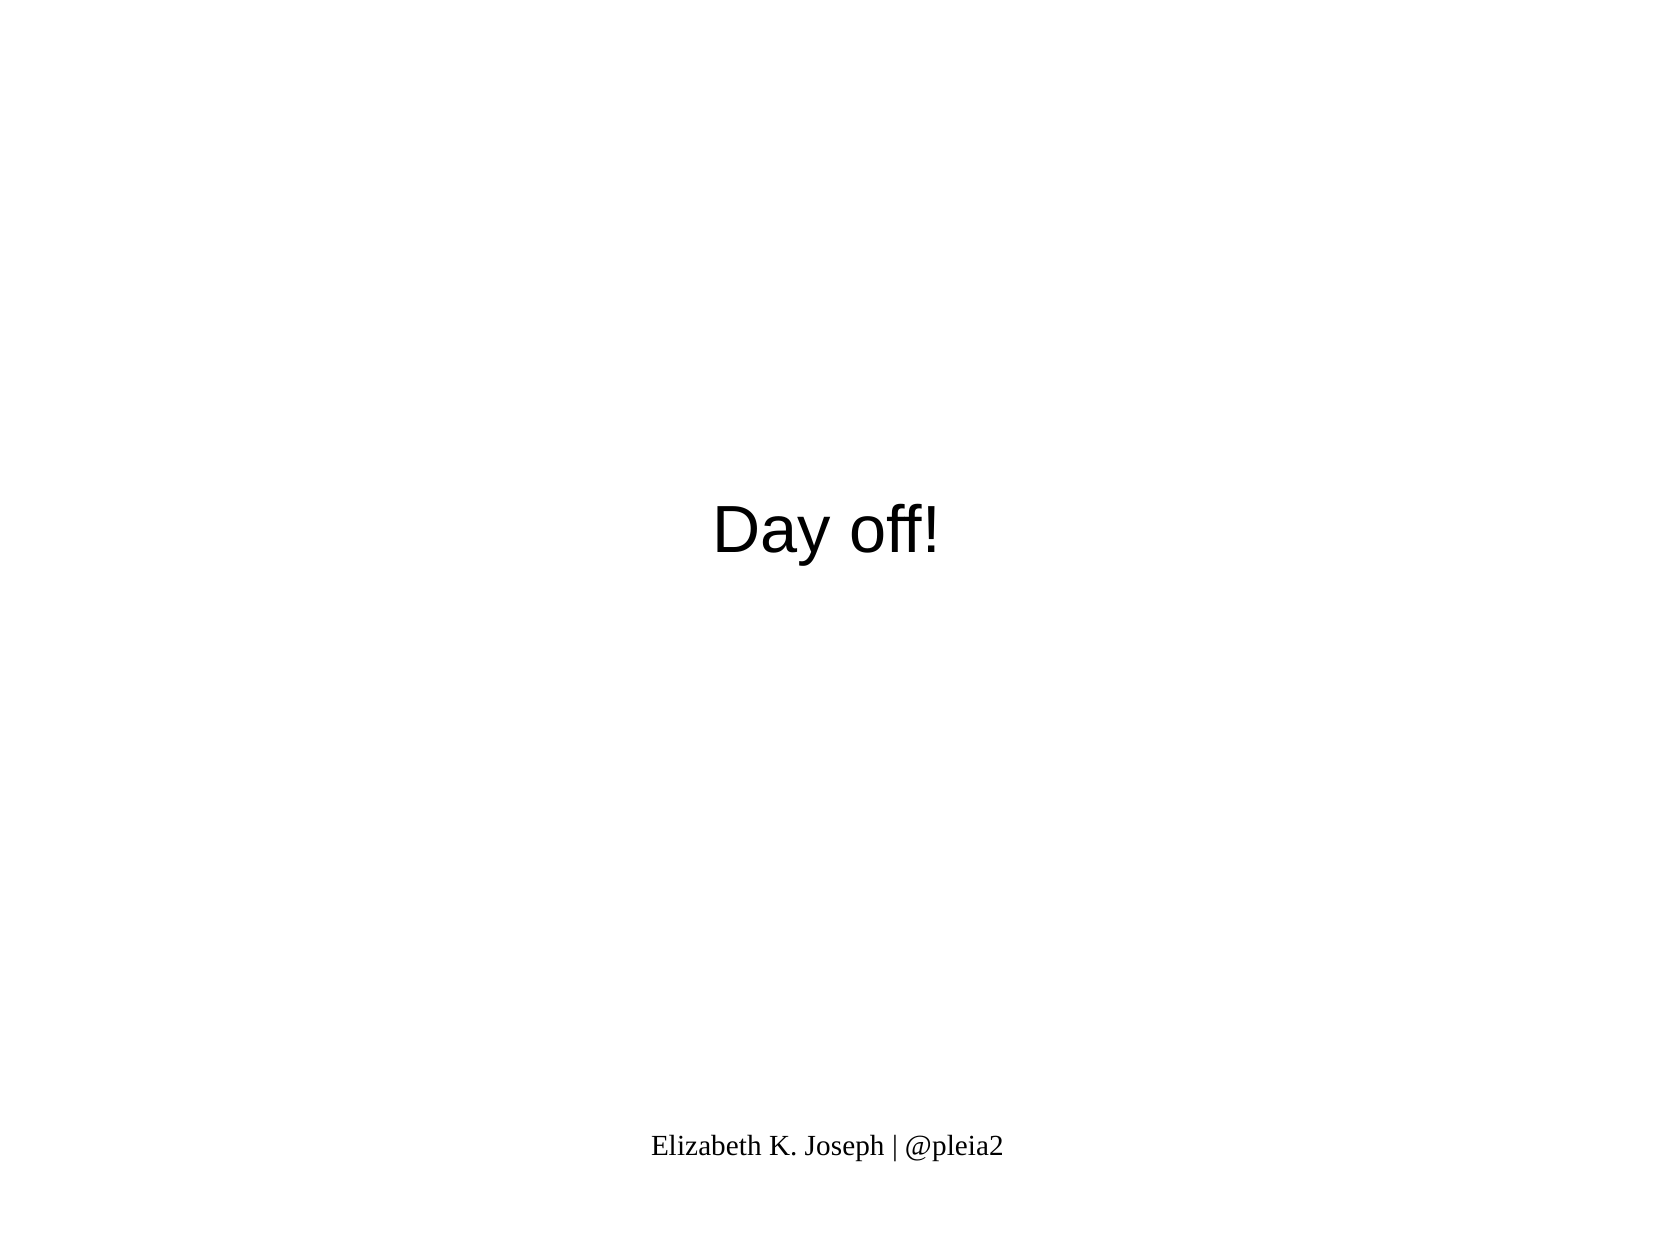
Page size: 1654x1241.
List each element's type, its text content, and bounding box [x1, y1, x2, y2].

subtitle Day off! [82, 49, 1571, 1010]
